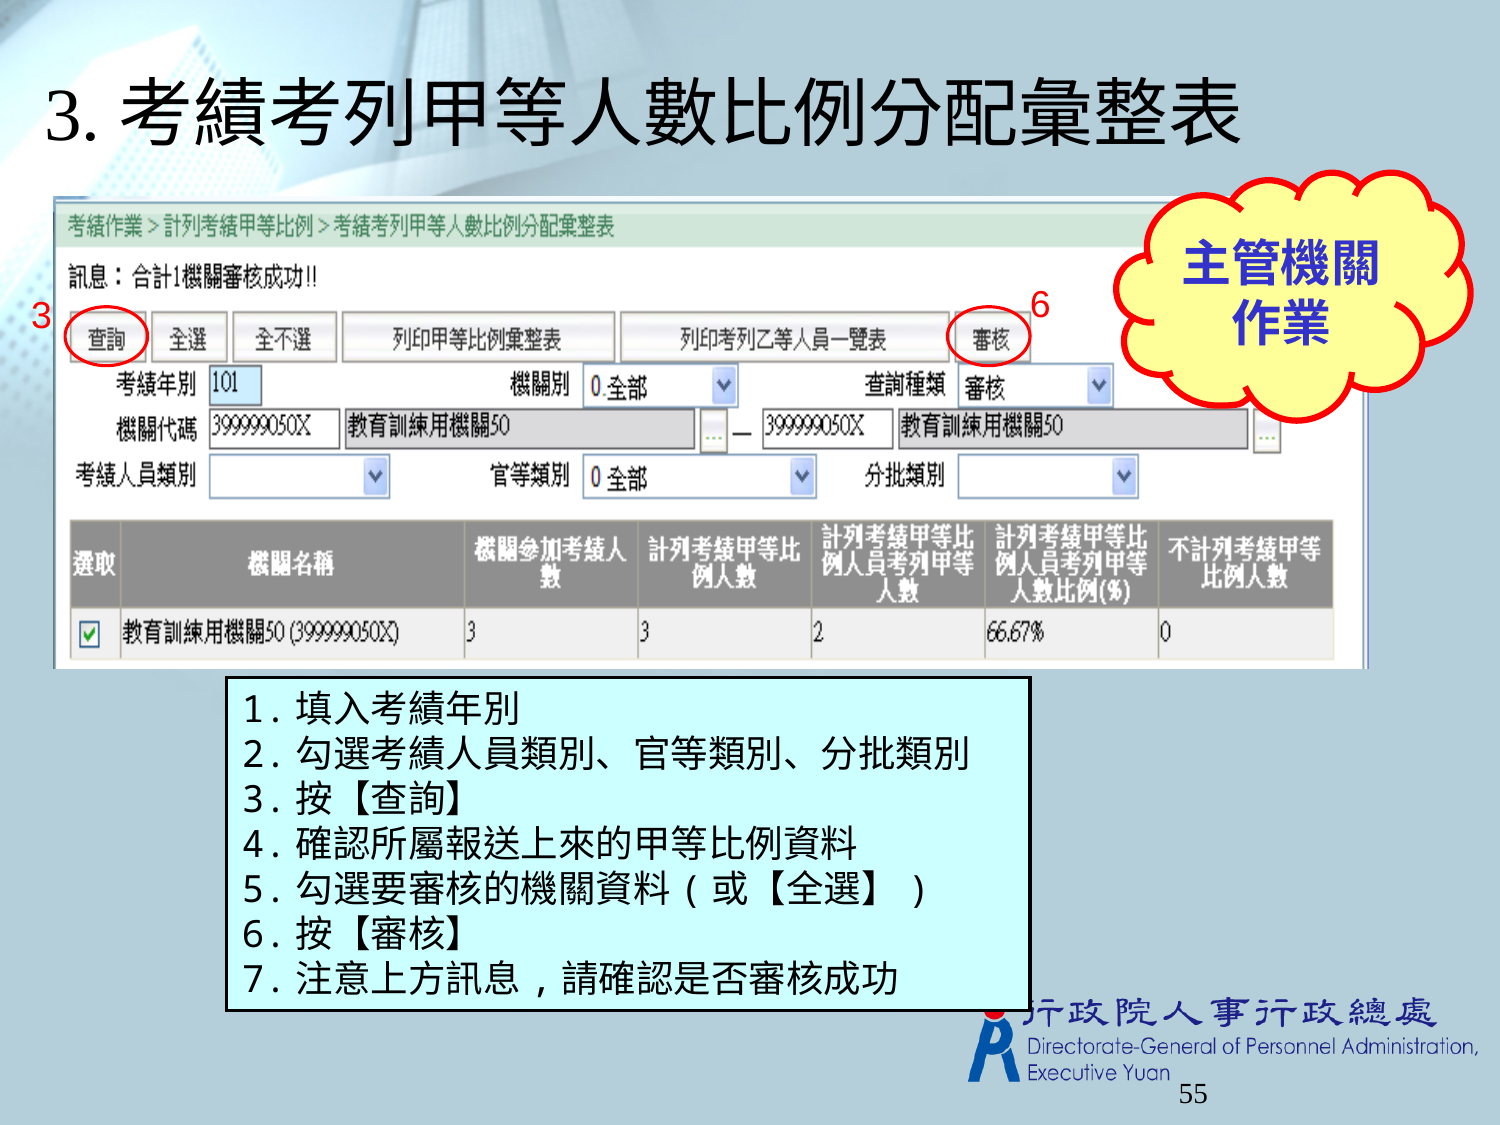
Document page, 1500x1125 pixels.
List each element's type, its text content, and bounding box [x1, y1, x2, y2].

picture [67, 309, 146, 364]
text_box [1163, 1066, 1477, 1125]
text_box 1.填入考績年別 2.勾選考績人員類別、官等類別、分批類別 3.按【查詢】 4.確認所屬報送上來的甲等比例資料 5.勾選要審核的機關資料(或【全選】) 6.按【審核】 7.注意上方訊息,請確認是否審核成功 [226, 677, 1030, 1011]
picture [53, 196, 1369, 670]
text_box 3 [17, 290, 66, 336]
text_box 主管機關作業 [1116, 172, 1471, 421]
text_box 3.考績考列甲等人數比例分配彙整表 [29, 55, 1459, 167]
text_box 6 [1016, 280, 1065, 326]
picture [1217, 196, 1234, 201]
